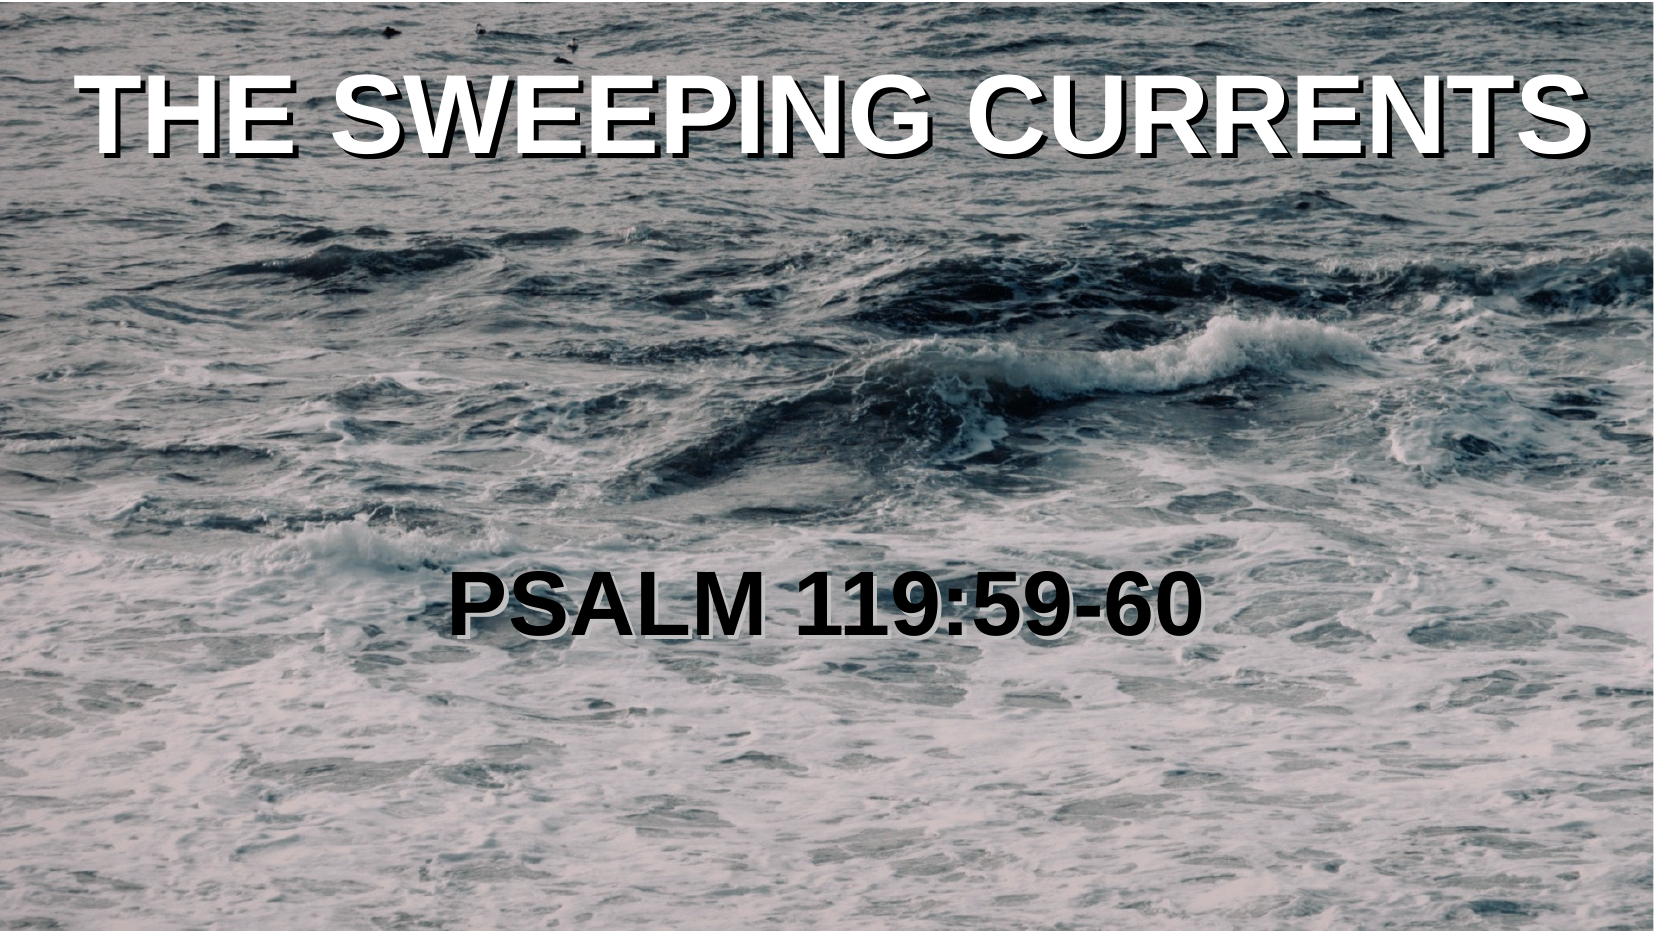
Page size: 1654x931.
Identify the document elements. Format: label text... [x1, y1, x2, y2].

picture [0, 2, 1654, 931]
subtitle PSALM 119:59-60 [82, 450, 1571, 758]
title THE SWEEPING CURRENTS [45, 0, 1621, 241]
